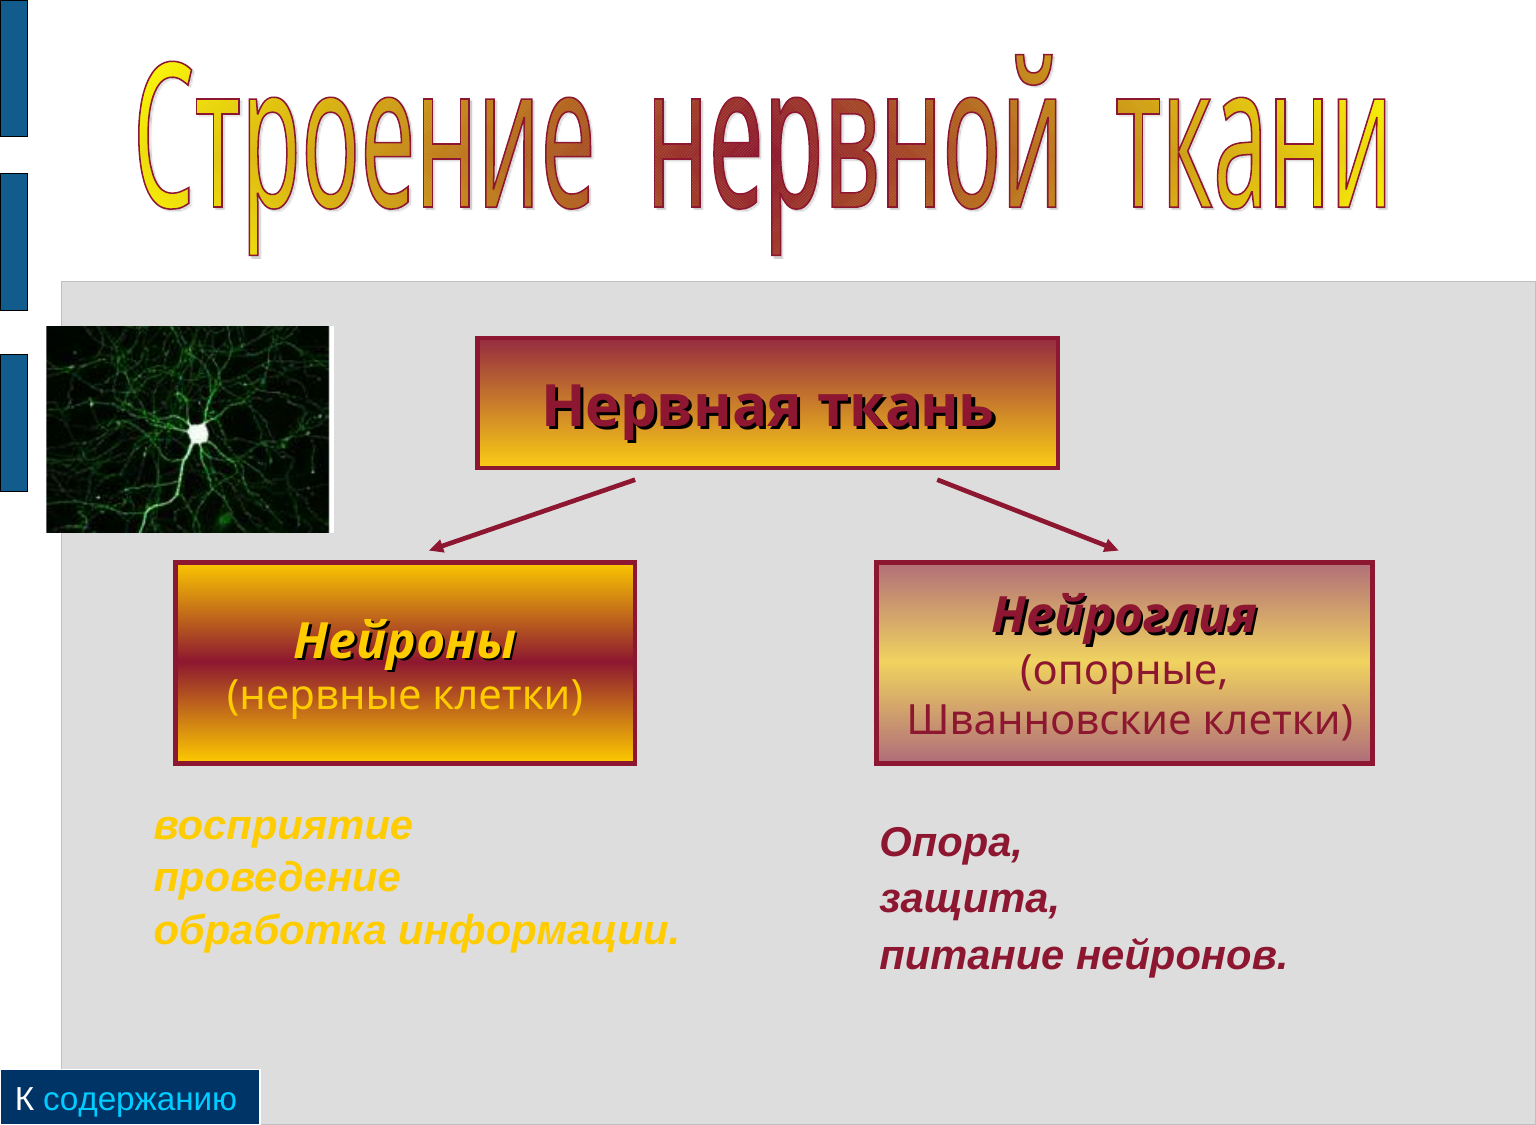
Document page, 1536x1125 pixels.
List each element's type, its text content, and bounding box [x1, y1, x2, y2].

text_box Строение нервной ткани [138, 61, 192, 210]
text_box Строение нервной ткани [947, 97, 997, 210]
text_box Строение нервной ткани [1276, 99, 1322, 208]
list Опора, защита, питание нейронов. [864, 810, 1506, 1024]
chart [45, 326, 334, 533]
text_box Строение нервной ткани [832, 99, 876, 208]
text_box К содержанию [0, 1069, 260, 1125]
text_box Строение нервной ткани [888, 99, 934, 208]
text_box Нейроглия (опорные, Шванновские клетки) [876, 562, 1373, 764]
text_box Строение нервной ткани [545, 97, 591, 210]
text_box Нервная ткань [477, 338, 1059, 468]
text_box Строение нервной ткани [423, 99, 470, 208]
text_box Строение нервной ткани [771, 97, 819, 256]
text_box Строение нервной ткани [1015, 54, 1053, 86]
text_box Строение нервной ткани [1116, 99, 1160, 208]
text_box Строение нервной ткани [654, 99, 701, 208]
text_box Нейроны (нервные клетки) [175, 562, 635, 764]
text_box Строение нервной ткани [1009, 99, 1056, 208]
text_box Строение нервной ткани [365, 97, 411, 210]
text_box Строение нервной ткани [1338, 99, 1385, 208]
text_box Строение нервной ткани [306, 97, 355, 210]
text_box Строение нервной ткани [1169, 99, 1212, 208]
text_box Строение нервной ткани [485, 99, 532, 208]
text_box Строение нервной ткани [1217, 97, 1261, 210]
text_box Строение нервной ткани [249, 97, 296, 256]
text_box Строение нервной ткани [196, 99, 239, 208]
text_box Строение нервной ткани [713, 97, 759, 210]
list восприятие проведение обработка информации. [138, 798, 696, 1071]
